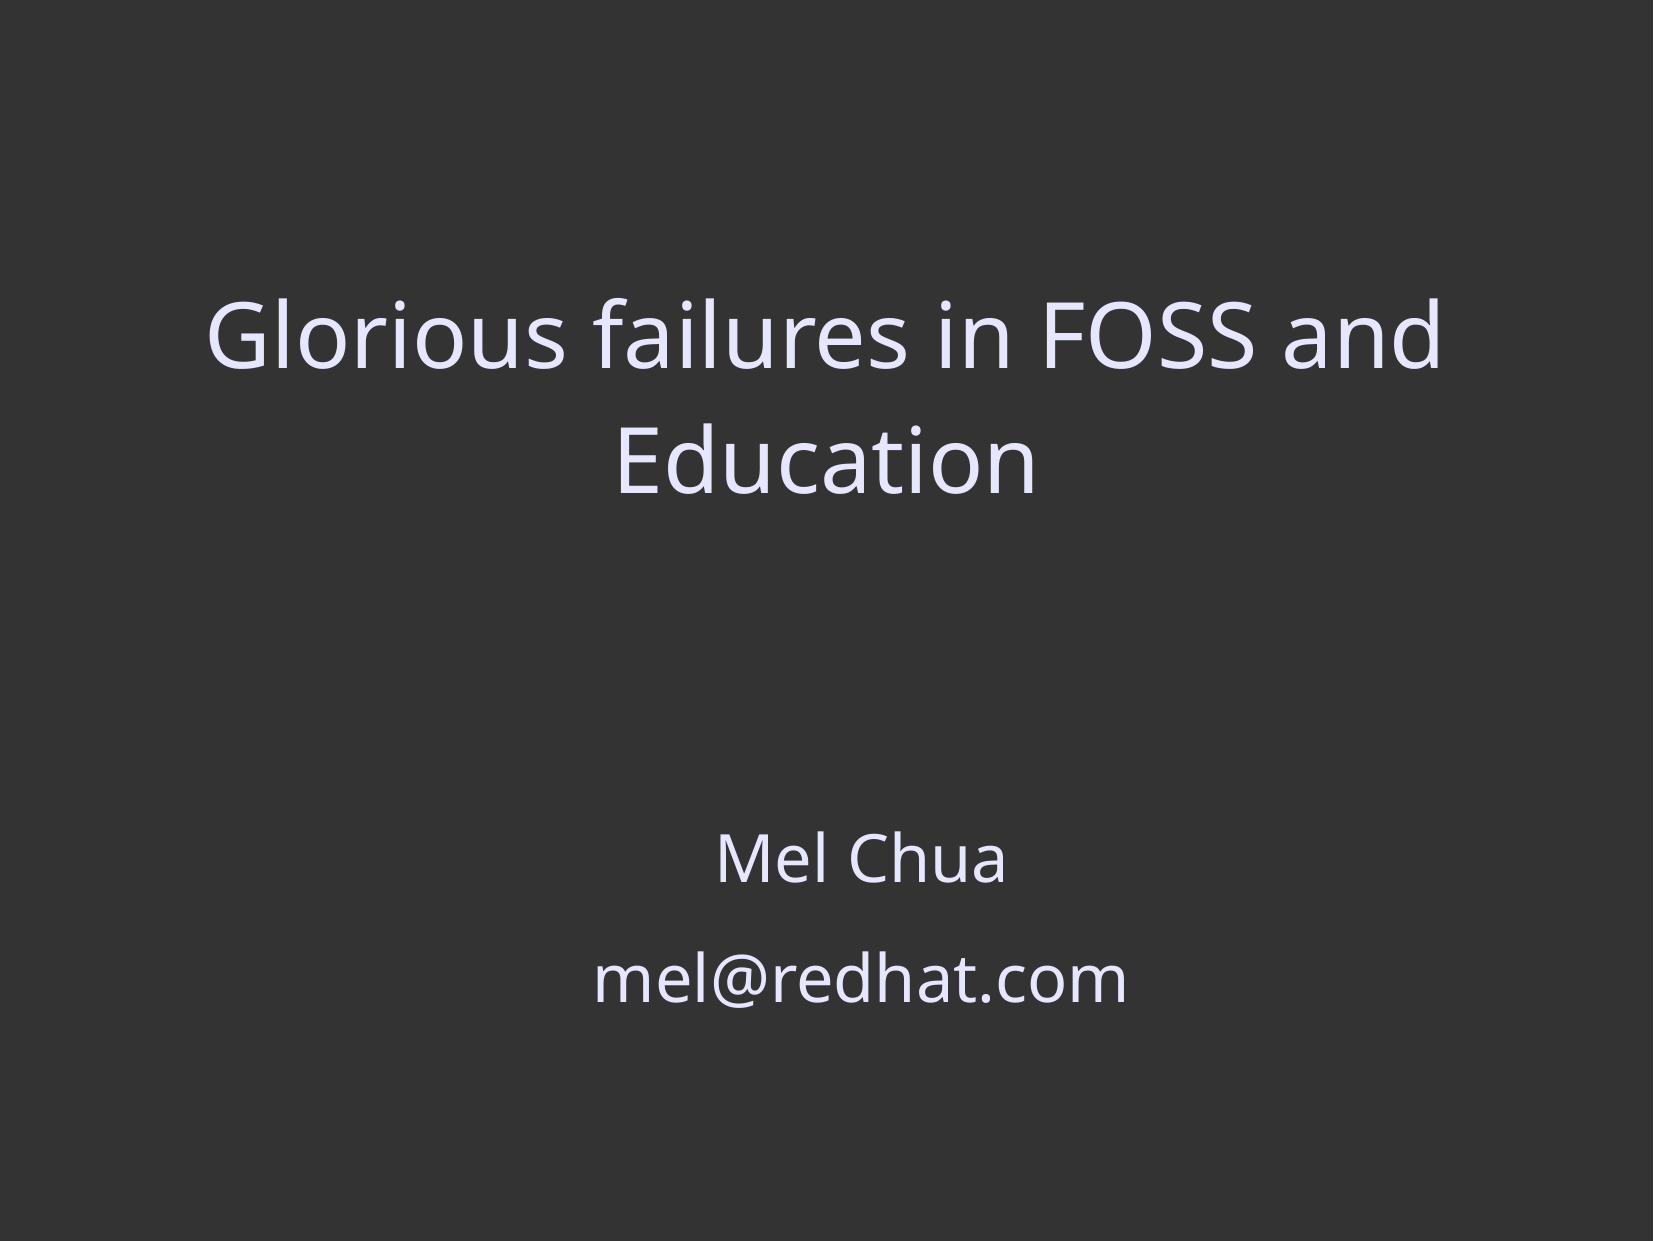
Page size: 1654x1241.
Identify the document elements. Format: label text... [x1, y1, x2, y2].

list Mel Chua mel@redhat.com [82, 450, 1571, 1095]
title Glorious failures in FOSS and Education [82, 206, 1571, 450]
